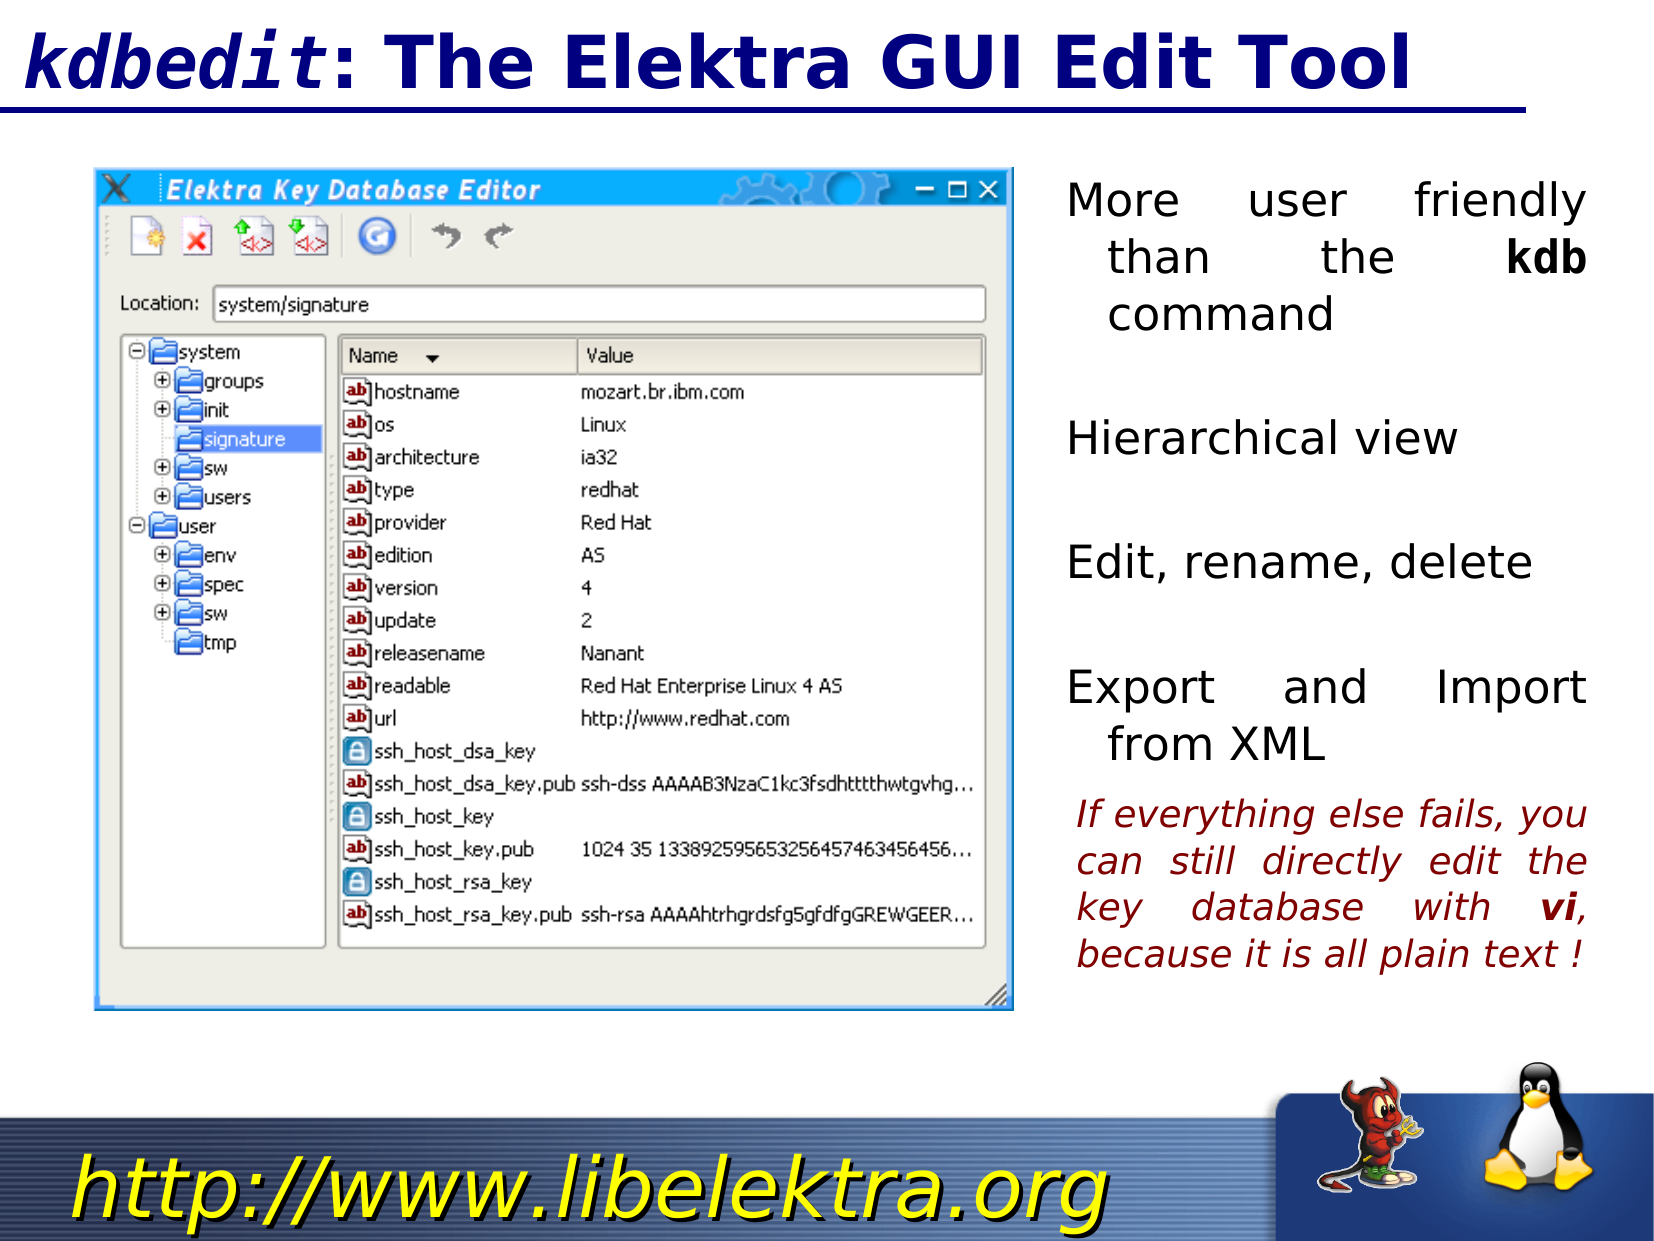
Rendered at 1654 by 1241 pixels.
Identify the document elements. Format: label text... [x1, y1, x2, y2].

text_box If everything else fails, you can still directly edit the key database with vi, because it is all plain text ! [1076, 789, 1589, 999]
list More user friendly than the kdb command Hierarchical view Edit, rename, delete Export and Import from XML [1050, 162, 1603, 775]
picture [93, 167, 1012, 1011]
picture [0, 1061, 1654, 1241]
text_box kdbedit: The Elektra GUI Edit Tool [22, 14, 1611, 111]
